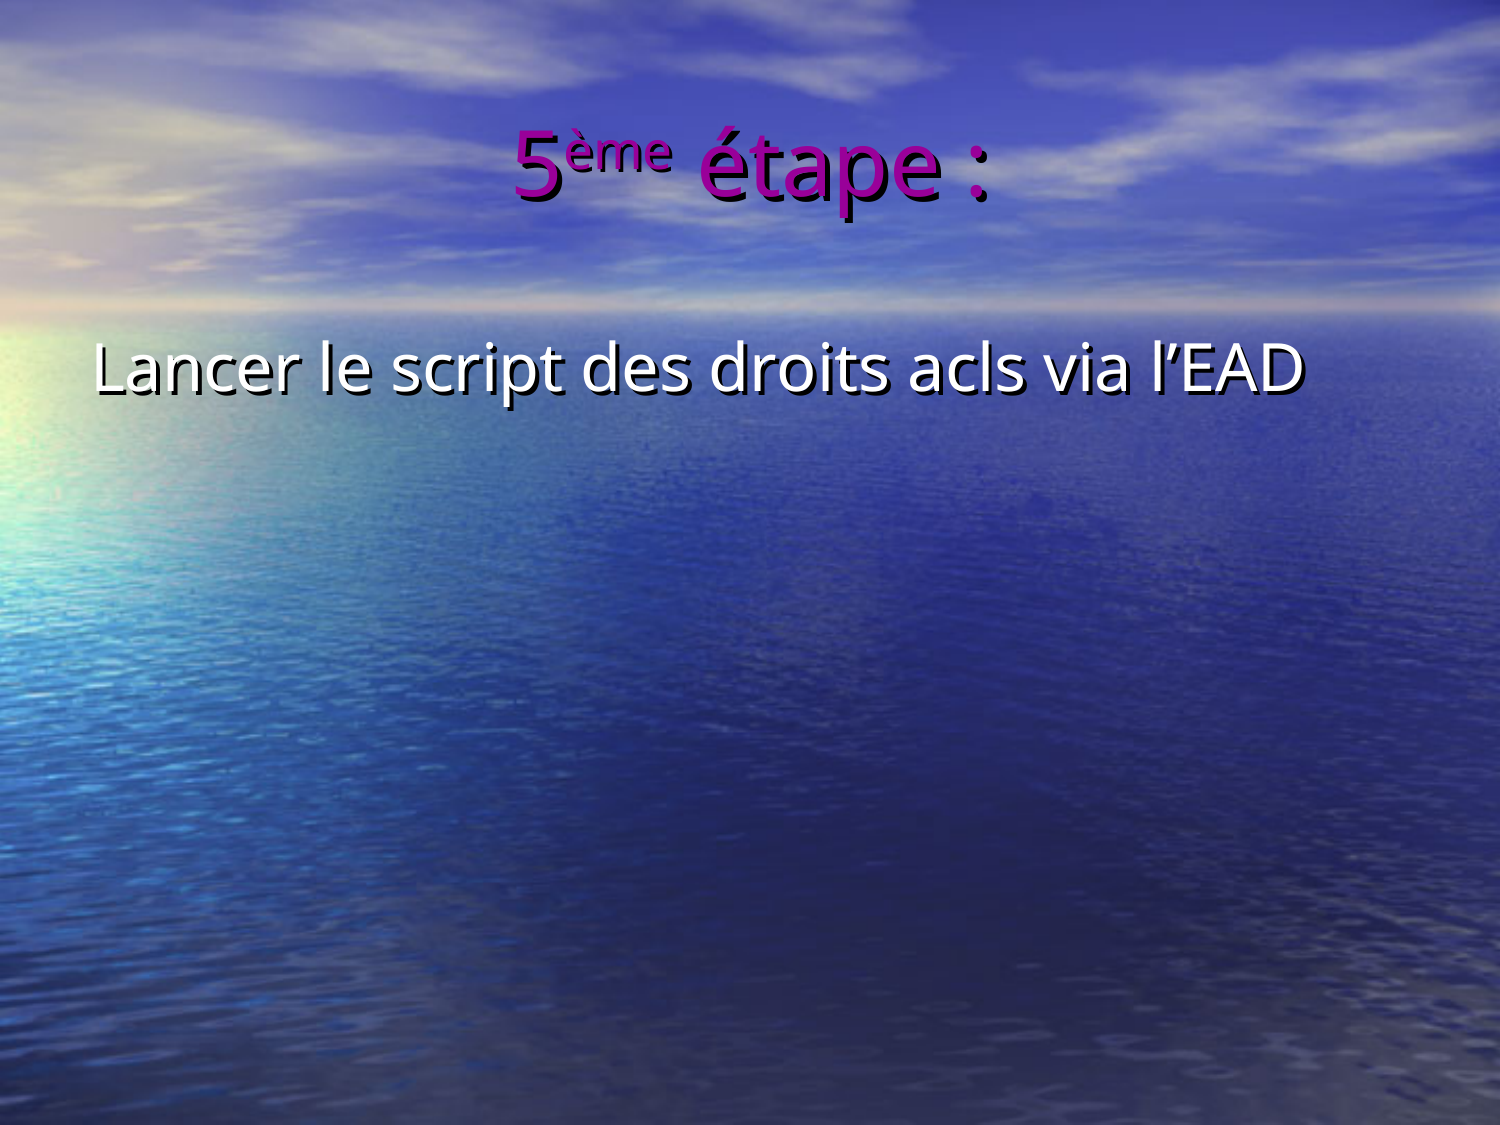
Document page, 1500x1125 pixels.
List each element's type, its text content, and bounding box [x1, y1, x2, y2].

title 5ème étape : [75, 47, 1426, 276]
list Lancer le script des droits acls via l’EAD [75, 312, 1426, 988]
picture [0, 0, 1500, 1125]
